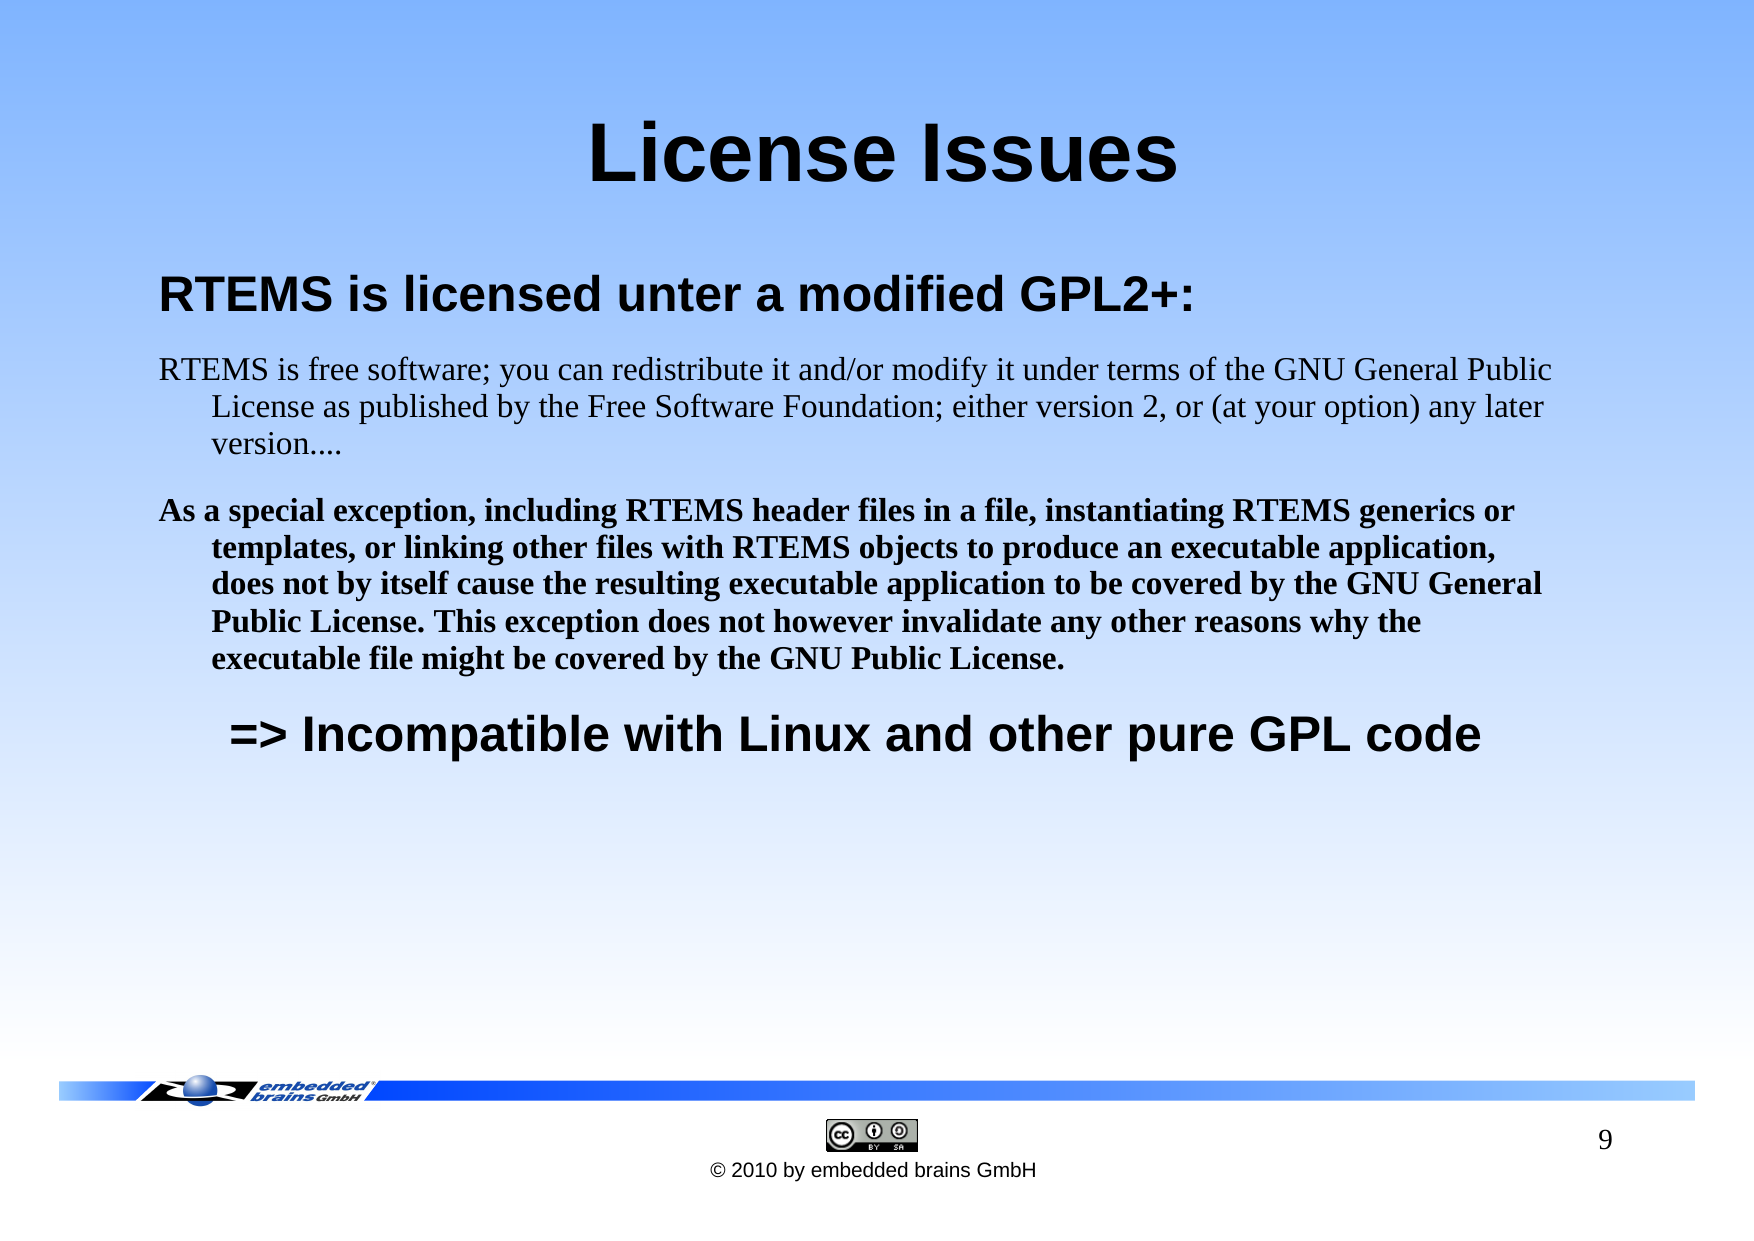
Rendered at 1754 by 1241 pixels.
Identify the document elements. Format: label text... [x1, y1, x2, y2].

title License Issues [147, 66, 1620, 239]
picture [135, 1070, 381, 1111]
list RTEMS is licensed unter a modified GPL2+: RTEMS is free software; you can redistribute it and/or modify it under terms of the GNU General Public License as published by the Free Software Foundation; either version 2, or (at your option) any later version.... As a special exception, including RTEMS header files in a file, instantiating RTEMS generics or templates, or linking other files with RTEMS objects to produce an executable application, does not by itself cause the resulting executable application to be covered by the GNU General Public License. This exception does not however invalidate any other reasons why the executable file might be covered by the GNU Public License. => Incompatible with Linux and other pure GPL code [140, 265, 1565, 1033]
picture [826, 1119, 918, 1152]
